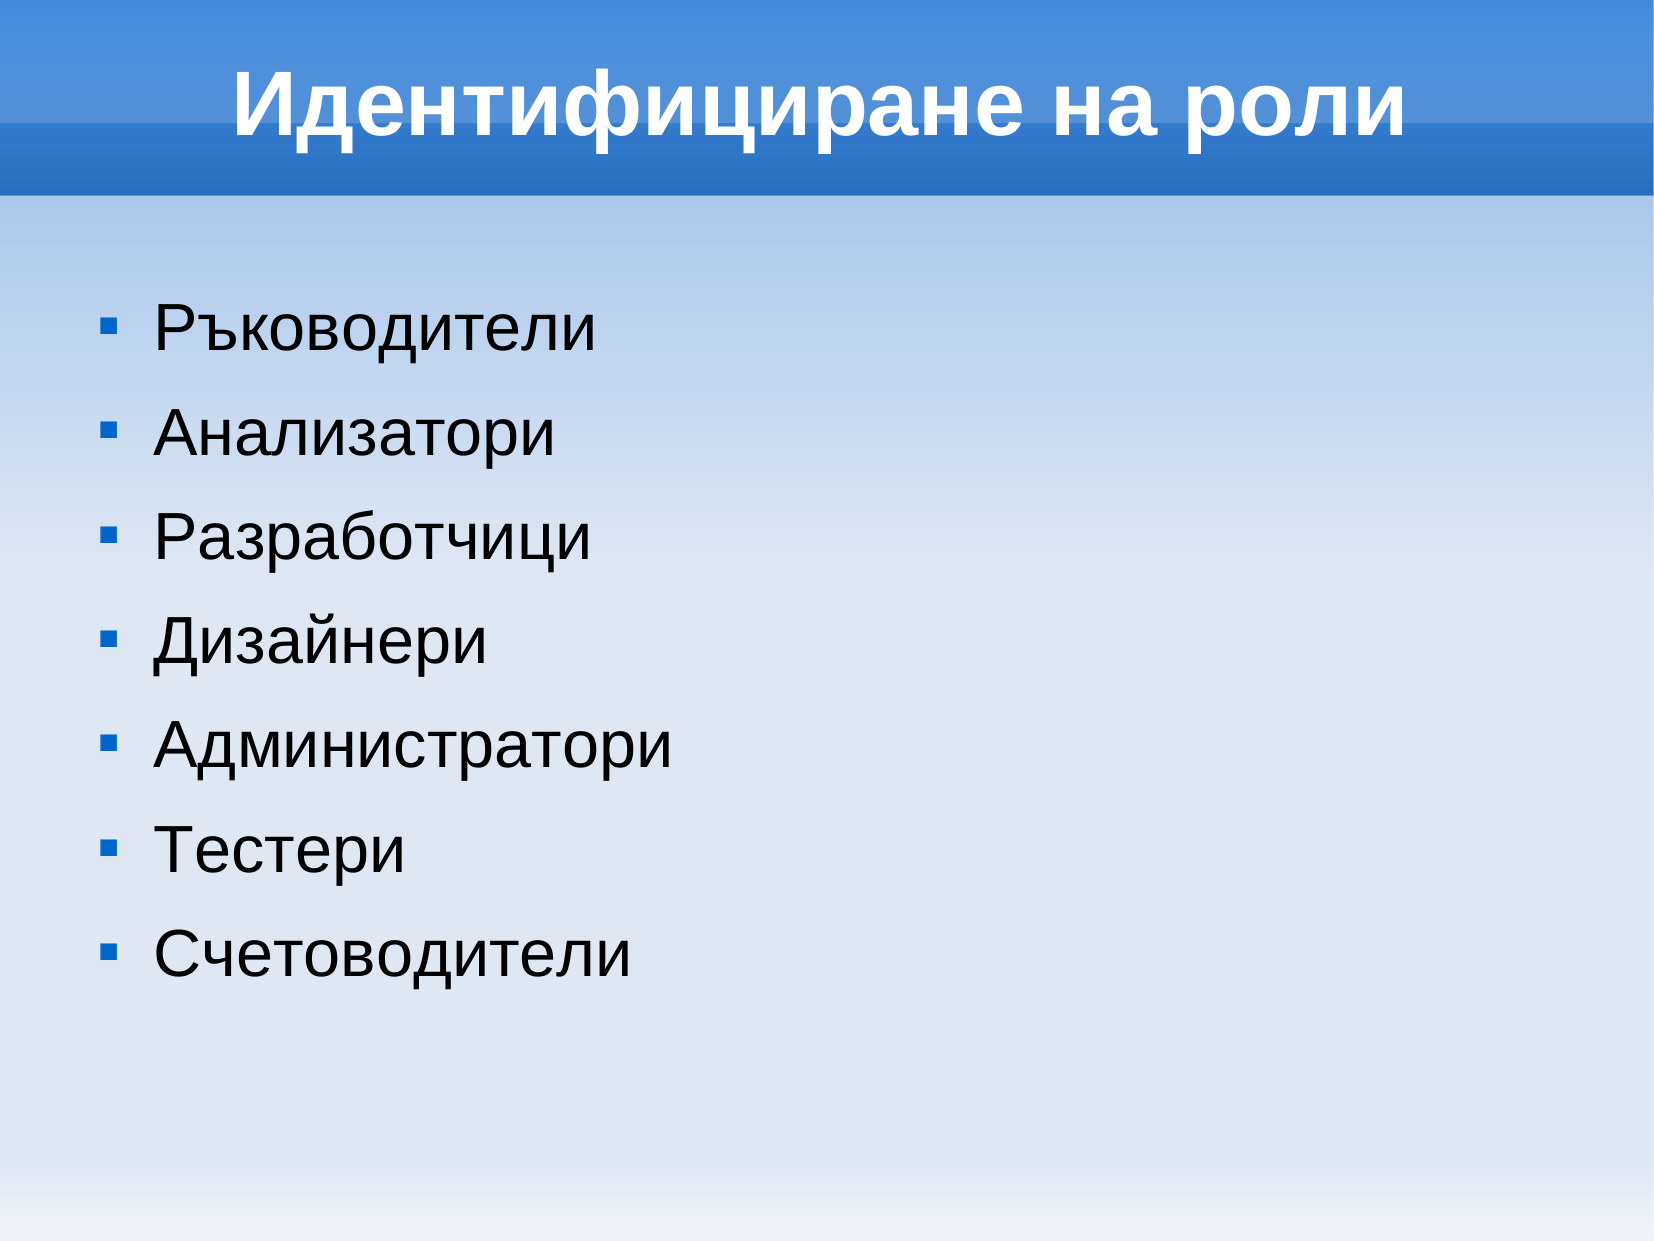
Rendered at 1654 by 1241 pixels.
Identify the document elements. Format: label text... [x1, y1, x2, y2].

picture [0, 0, 1654, 1241]
title Идентифициране на роли [76, 0, 1565, 208]
list Ръководители Анализатори Разработчици Дизайнери Администратори Тестери Счетоводители [82, 290, 1571, 1109]
